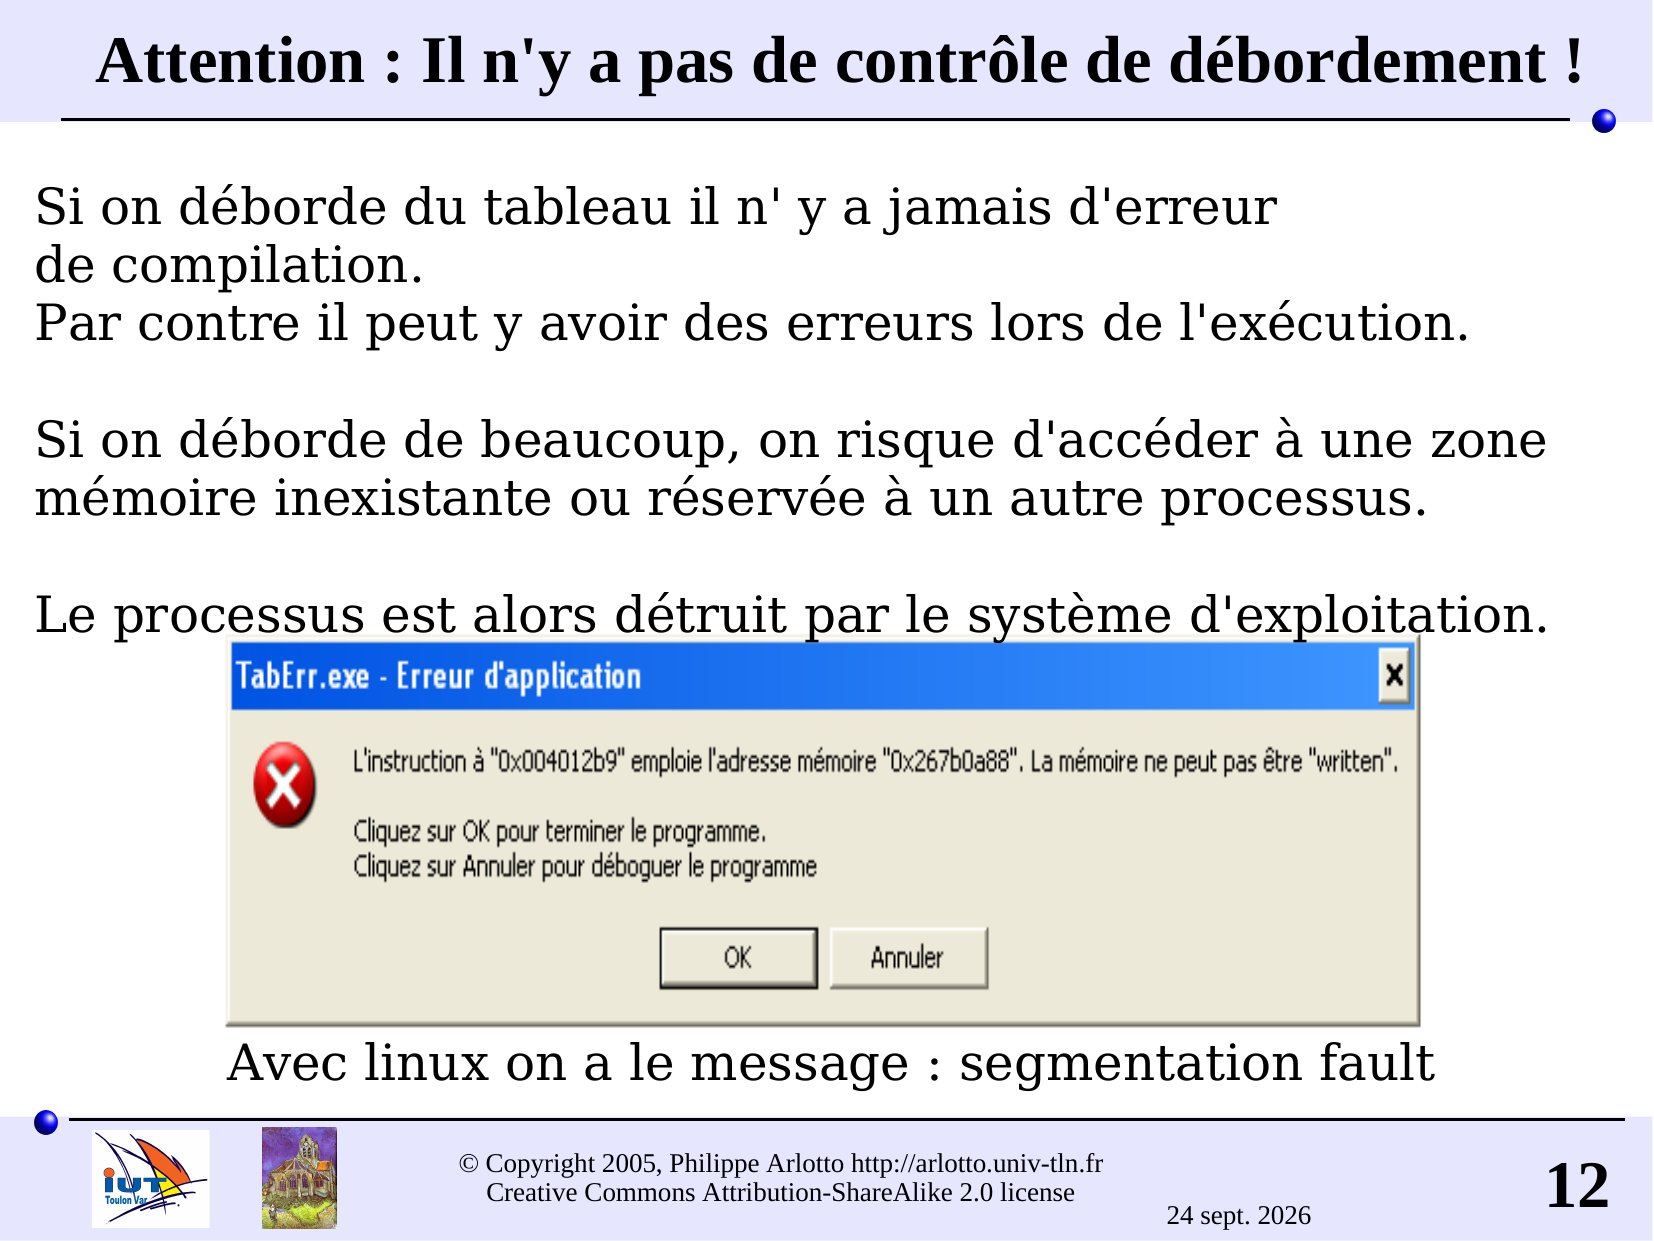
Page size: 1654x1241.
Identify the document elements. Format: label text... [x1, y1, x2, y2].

text_box Avec linux on a le message : segmentation fault [227, 1034, 1435, 1093]
text_box Si on déborde du tableau il n' y a jamais d'erreur de compilation. Par contre il peut y avoir des erreurs lors de l'exécution. Si on déborde de beaucoup, on risque d'accéder à une zone mémoire inexistante ou réservée à un autre processus. Le processus est alors détruit par le système d'exploitation. [34, 177, 1552, 764]
picture [175, 764, 1446, 1068]
picture [262, 1127, 337, 1229]
title Attention : Il n'y a pas de contrôle de débordement ! [59, 14, 1625, 107]
